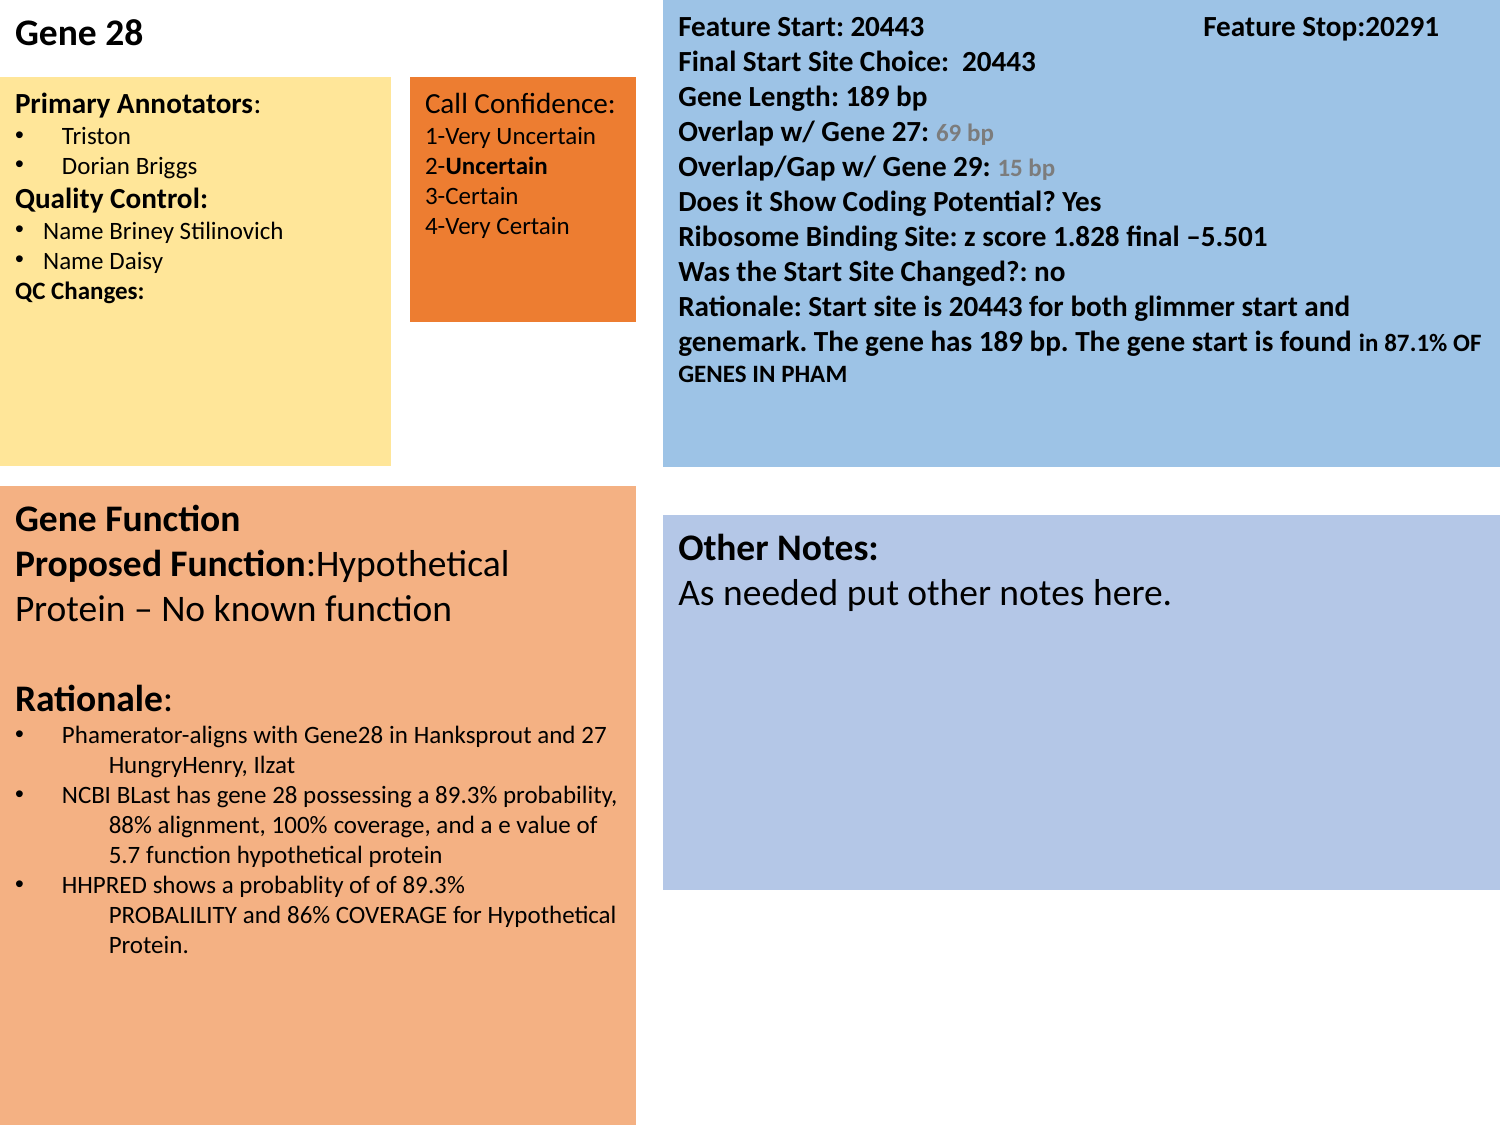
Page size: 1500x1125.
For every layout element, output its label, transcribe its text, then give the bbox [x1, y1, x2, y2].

text_box Primary Annotators: Triston Dorian Briggs Quality Control: Name Briney Stilinovich Name Daisy QC Changes: [0, 77, 391, 466]
text_box Call Confidence: 1-Very Uncertain 2-Uncertain 3-Certain 4-Very Certain [410, 77, 636, 322]
text_box Other Notes: As needed put other notes here. [663, 515, 1500, 890]
text_box Gene Function Proposed Function:Hypothetical Protein – No known function Rationale: Phamerator-aligns with Gene28 in Hanksprout and 27 HungryHenry, Ilzat NCBI BLast has gene 28 possessing a 89.3% probability, 88% alignment, 100% coverage, and a e value of 5.7 function hypothetical protein HHPRED shows a probablity of of 89.3% PROBALILITY and 86% COVERAGE for Hypothetical Protein. [0, 486, 636, 1125]
text_box Gene 28 [0, 0, 160, 61]
text_box Feature Start: 20443 Feature Stop:20291 Final Start Site Choice: 20443 Gene Length: 189 bp Overlap w/ Gene 27: 69 bp Overlap/Gap w/ Gene 29: 15 bp Does it Show Coding Potential? Yes Ribosome Binding Site: z score 1.828 final –5.501 Was the Start Site Changed?: no Rationale: Start site is 20443 for both glimmer start and genemark. The gene has 189 bp. The gene start is found in 87.1% OF GENES IN PHAM [663, 0, 1500, 467]
